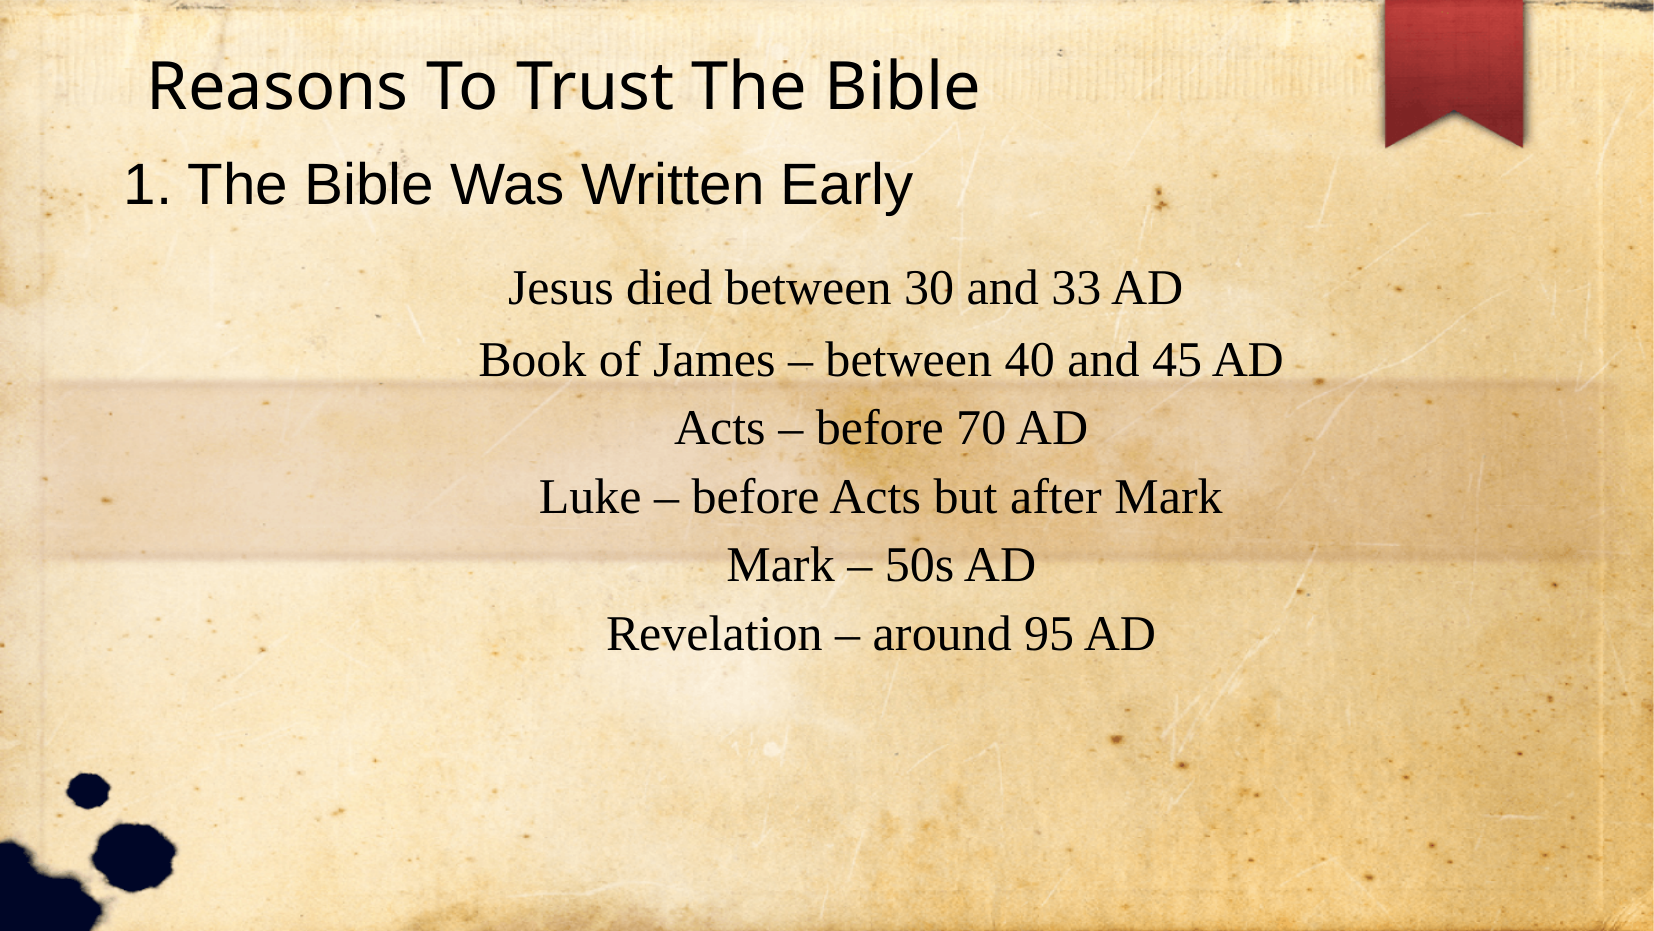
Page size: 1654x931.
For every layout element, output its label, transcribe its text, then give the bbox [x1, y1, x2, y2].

list 1. The Bible Was Written Early [53, 152, 1261, 916]
list Jesus died between 30 and 33 AD Book of James – between 40 and 45 AD Acts – before 70 AD Luke – before Acts but after Mark Mark – 50s AD Revelation – around 95 AD [82, 259, 1538, 668]
title Reasons To Trust The Bible [5, 5, 1124, 162]
picture [0, 0, 1654, 931]
